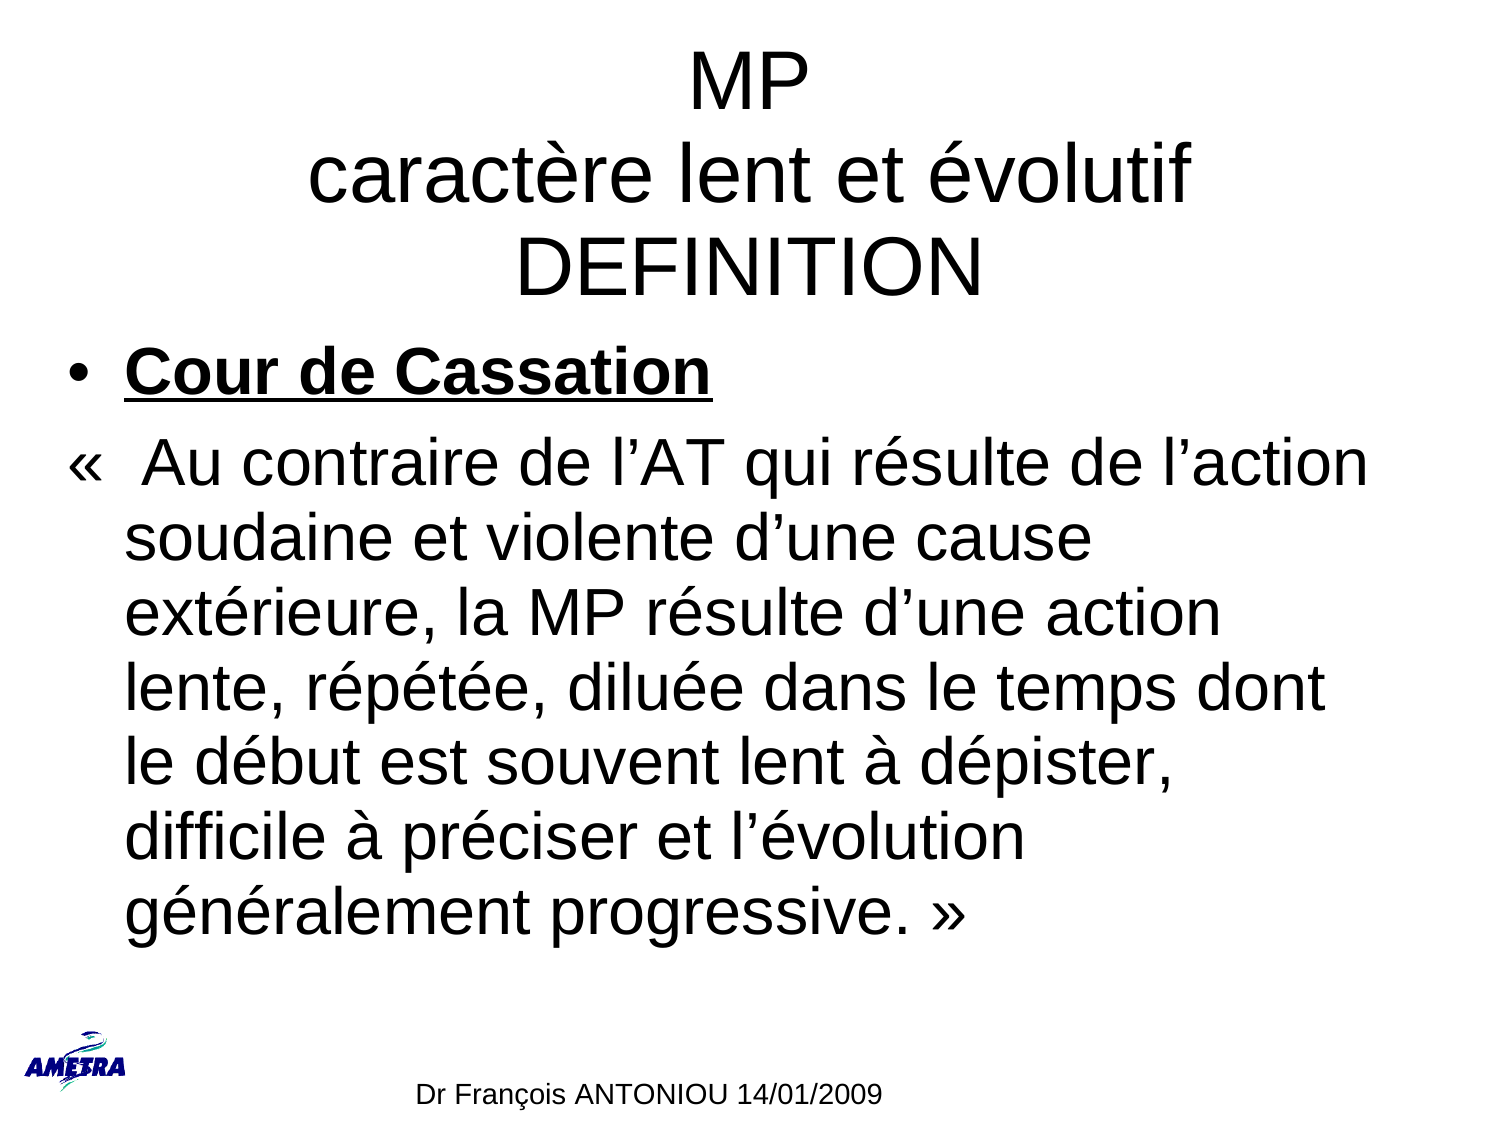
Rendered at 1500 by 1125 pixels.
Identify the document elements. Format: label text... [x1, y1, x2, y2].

title MP caractère lent et évolutif DEFINITION [75, 15, 1426, 332]
picture [5, 1009, 148, 1118]
list Cour de Cassation « Au contraire de l’AT qui résulte de l’action soudaine et violente d’une cause extérieure, la MP résulte d’une action lente, répétée, diluée dans le temps dont le début est souvent lent à dépister, difficile à préciser et l’évolution généralement progressive. » [53, 326, 1404, 1069]
